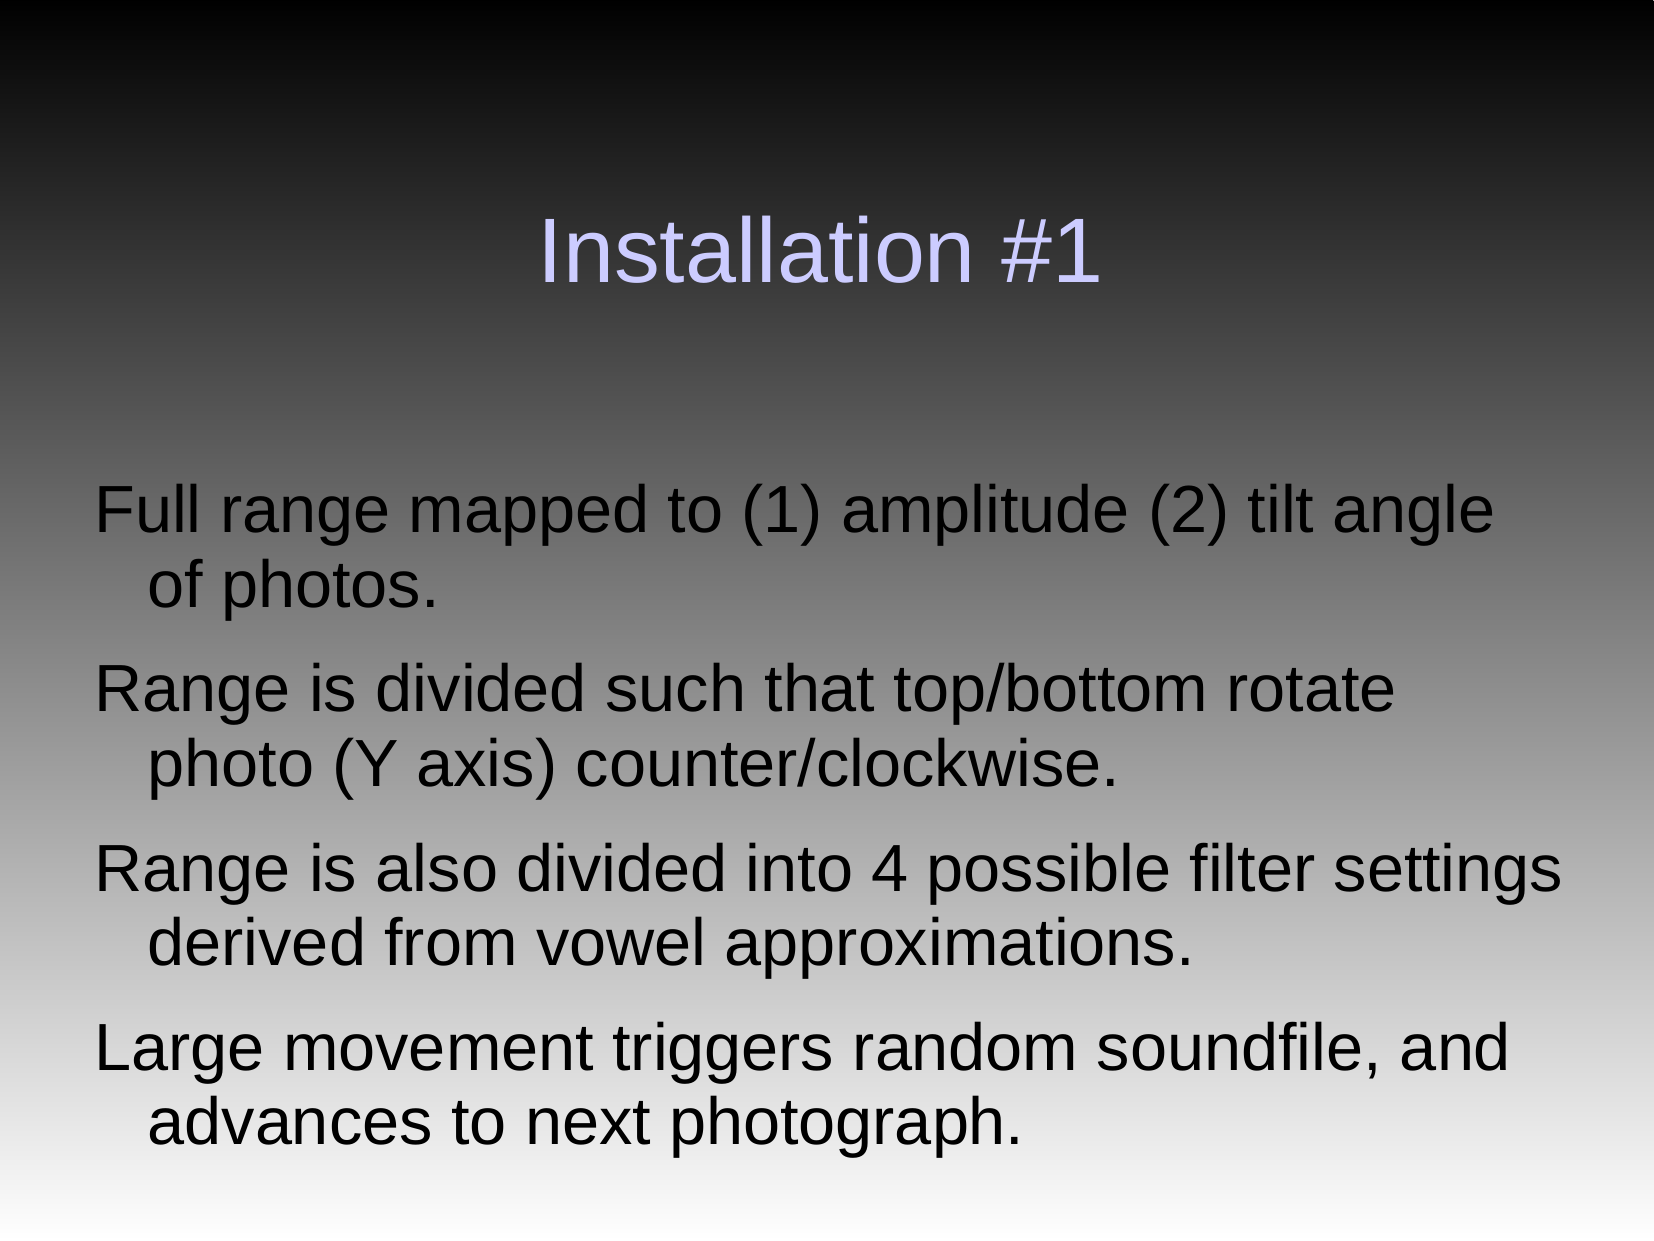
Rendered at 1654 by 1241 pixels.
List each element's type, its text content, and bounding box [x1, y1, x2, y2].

title Installation #1 [76, 147, 1565, 355]
list Full range mapped to (1) amplitude (2) tilt angle of photos. Range is divided such that top/bottom rotate photo (Y axis) counter/clockwise. Range is also divided into 4 possible filter settings derived from vowel approximations. Large movement triggers random soundfile, and advances to next photograph. [76, 472, 1565, 1182]
